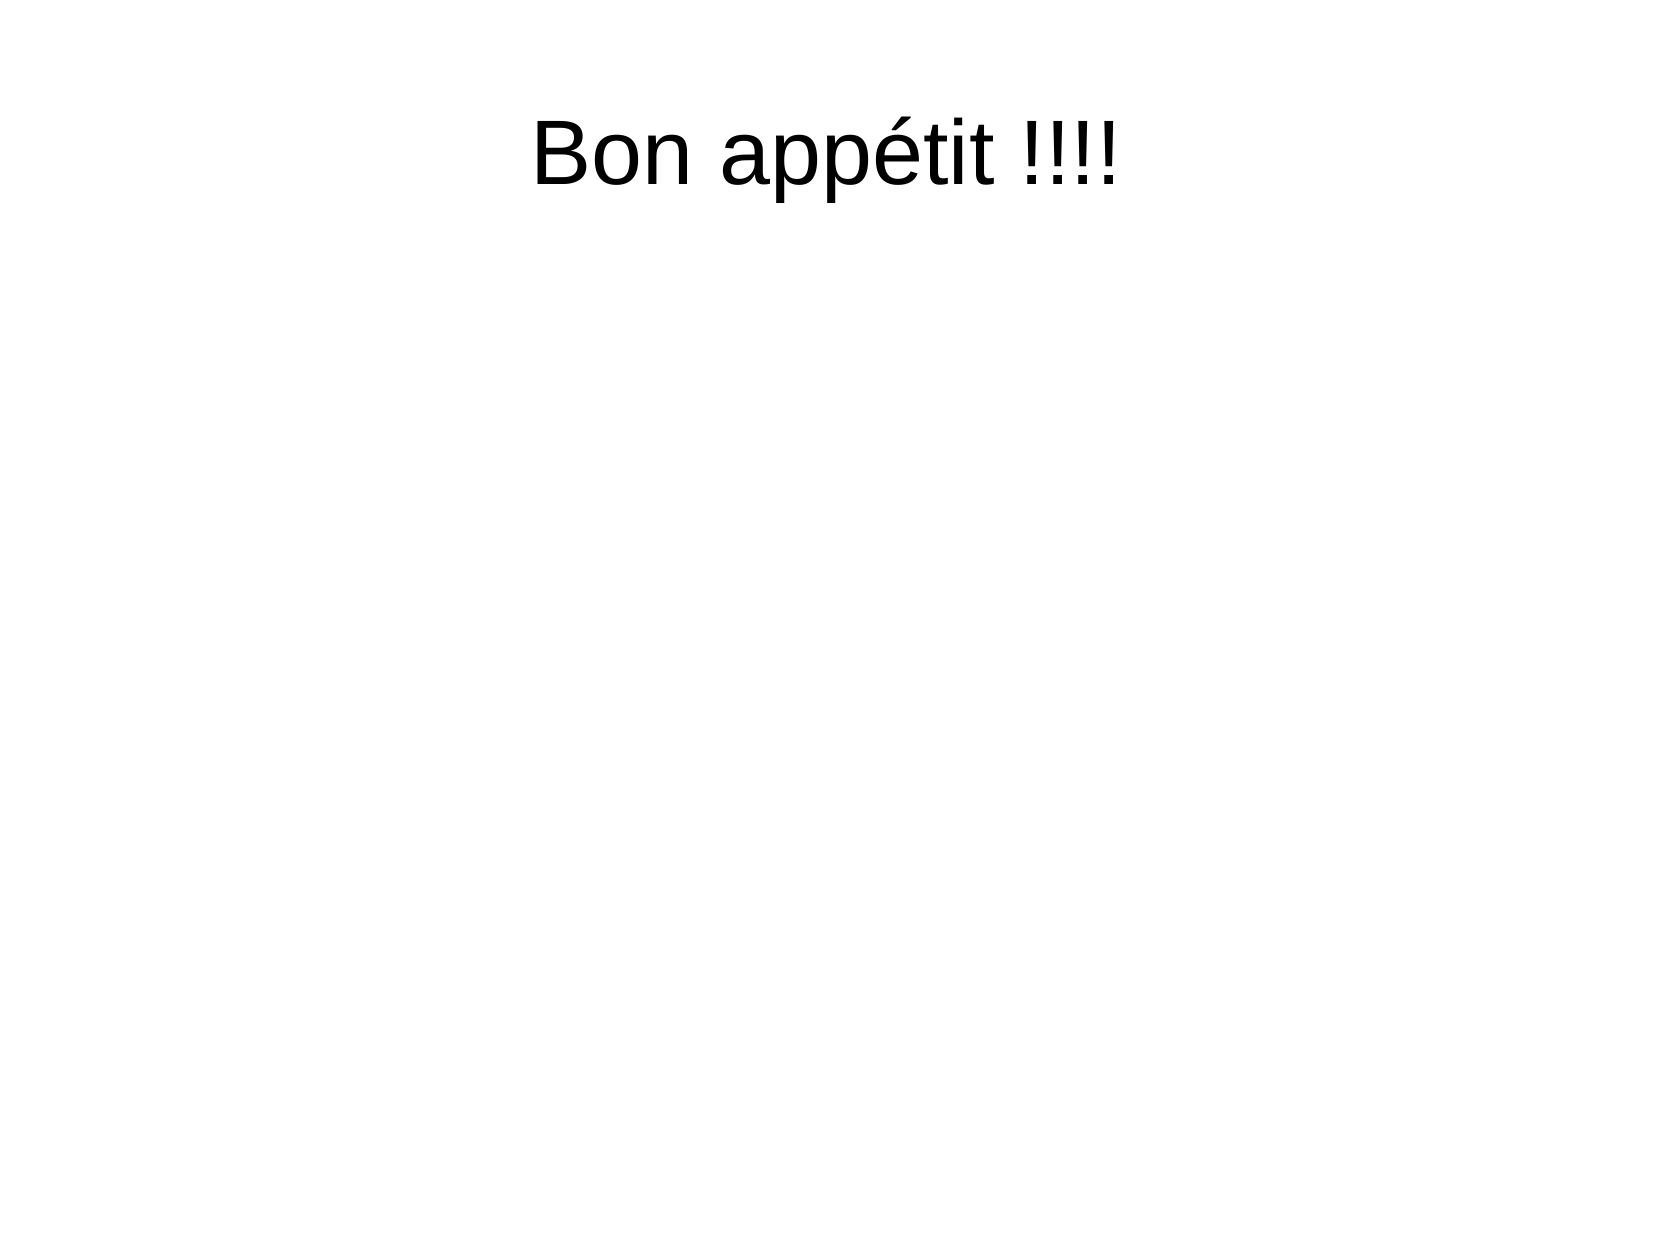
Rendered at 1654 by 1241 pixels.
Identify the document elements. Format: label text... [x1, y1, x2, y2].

title Bon appétit !!!! [82, 49, 1571, 257]
